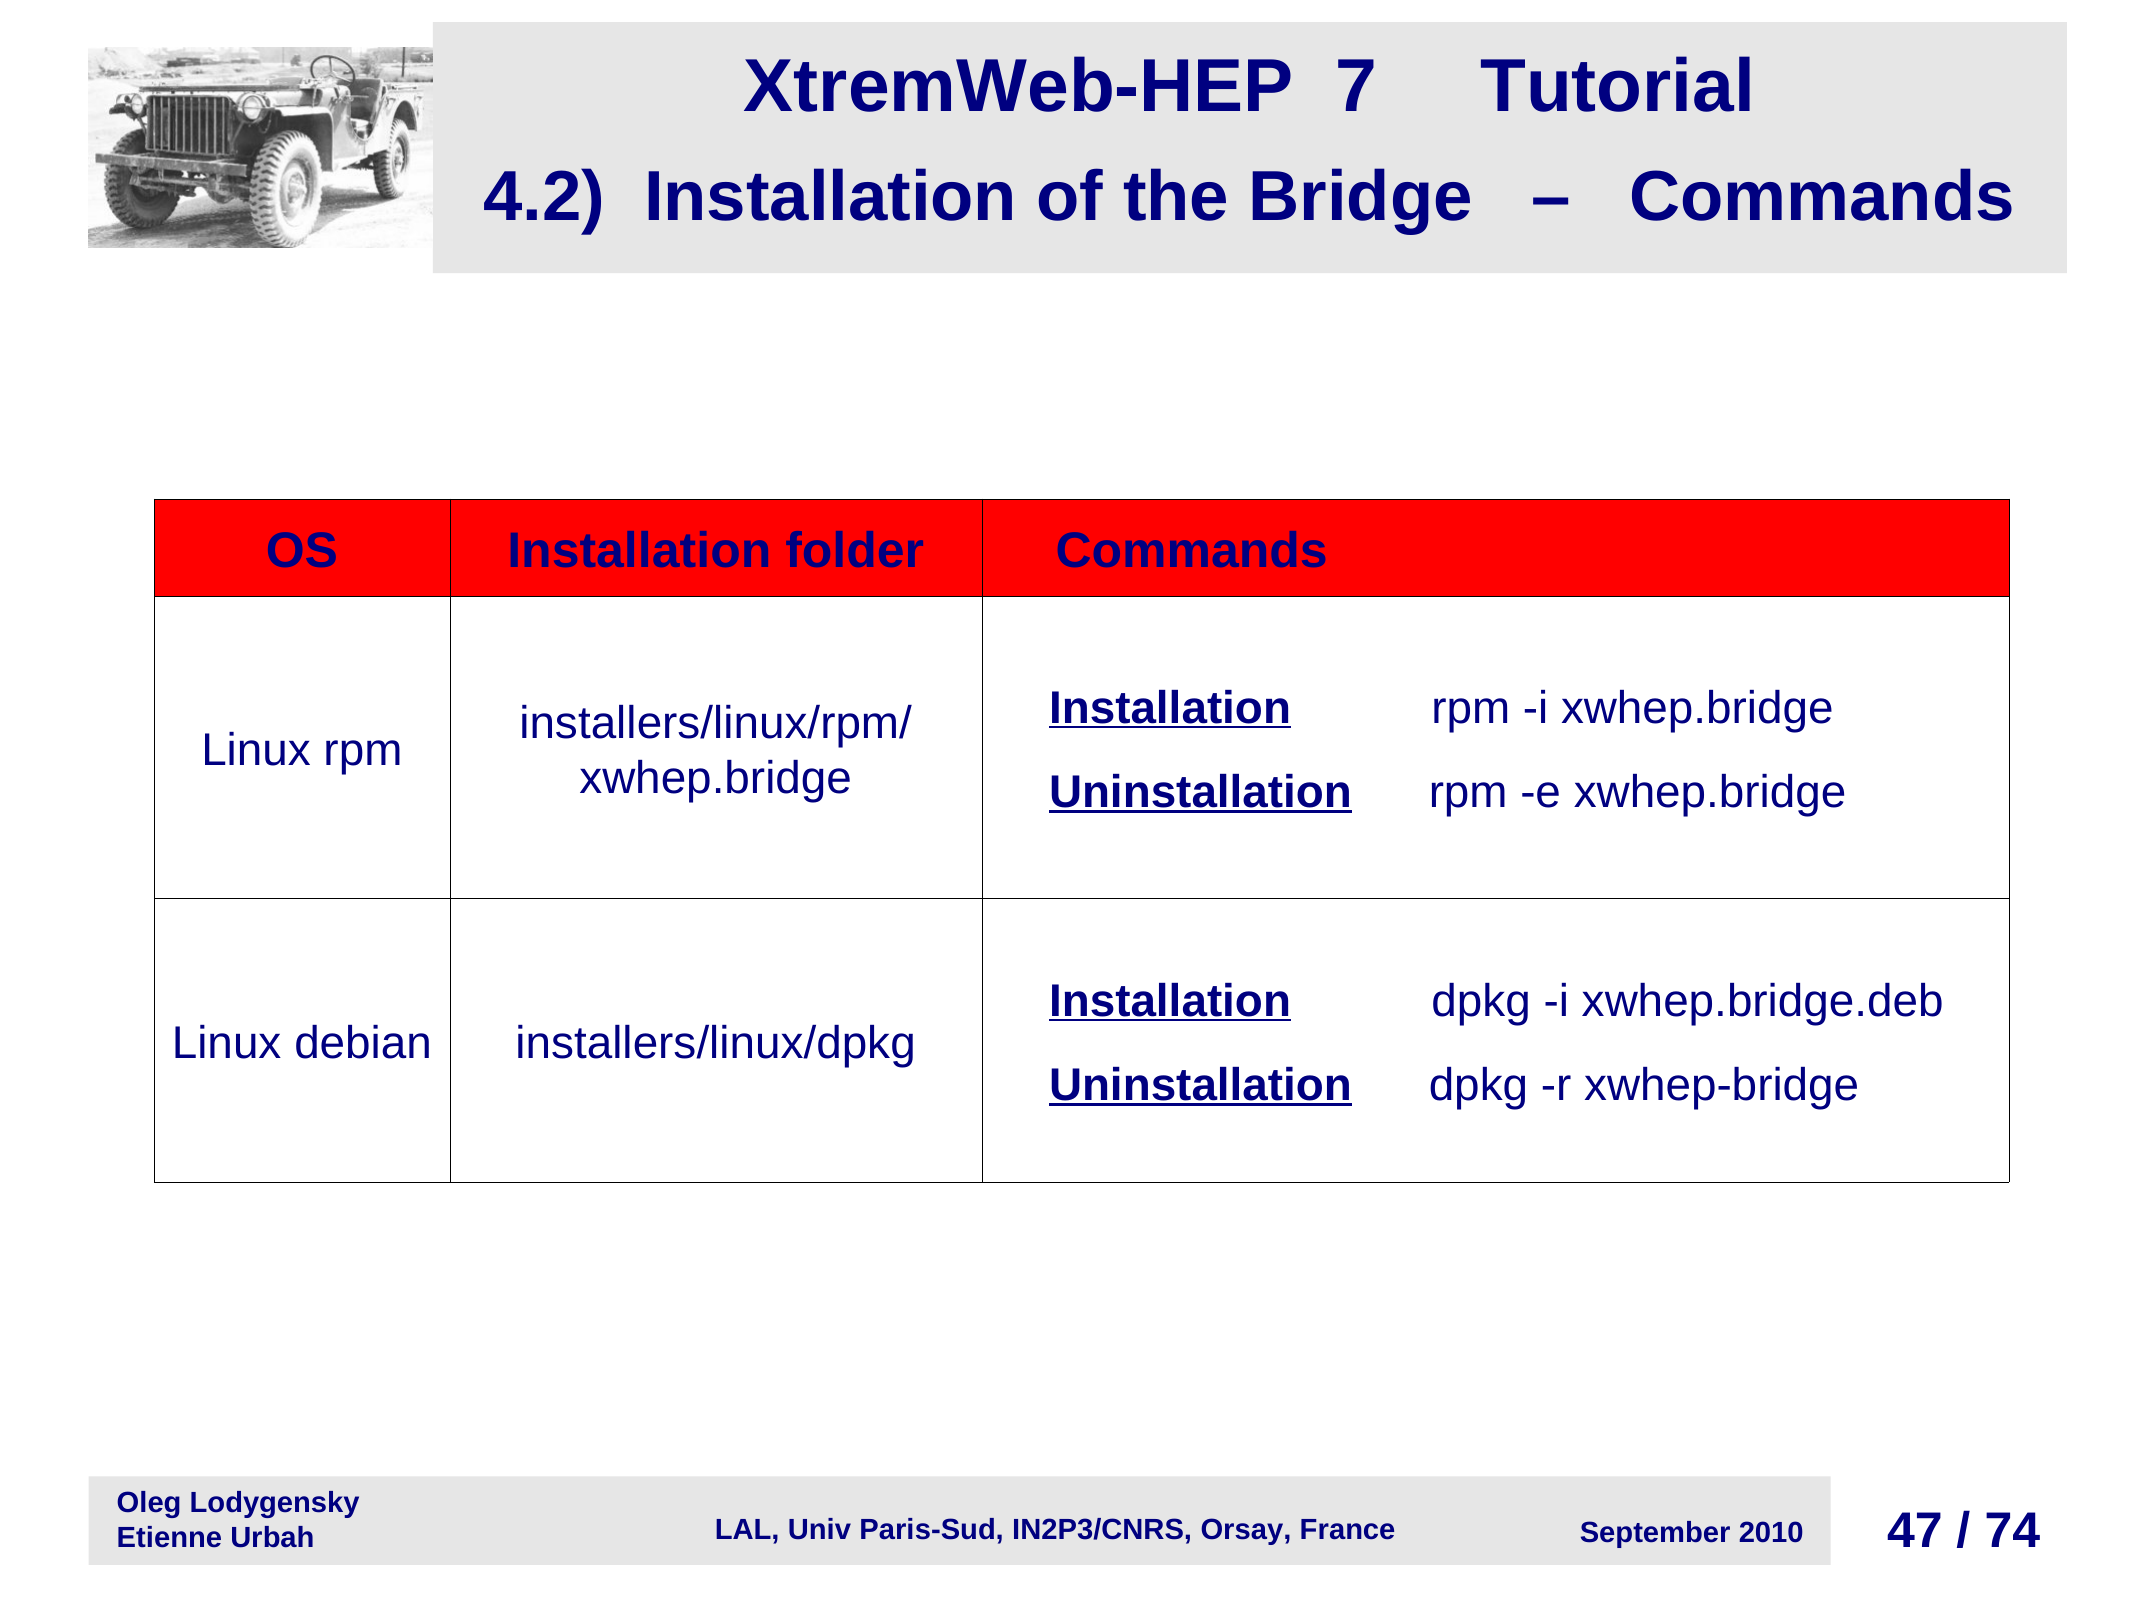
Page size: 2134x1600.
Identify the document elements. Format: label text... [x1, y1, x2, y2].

table_cell installers/linux/rpm/ xwhep.bridge [451, 597, 982, 898]
table_cell installers/linux/dpkg [451, 899, 982, 1182]
table_cell Linux debian [155, 899, 450, 1182]
title 4.2) Installation of the Bridge – Commands [442, 118, 2067, 266]
table_header OS [155, 500, 450, 596]
table_cell Linux rpm [155, 597, 450, 898]
table_cell Installation dpkg -i xwhep.bridge.deb Uninstallation dpkg -r xwhep-bridge [983, 899, 2009, 1182]
table_cell Installation rpm -i xwhep.bridge Uninstallation rpm -e xwhep.bridge [983, 597, 2009, 898]
picture [88, 47, 433, 248]
table_header Installation folder [451, 500, 982, 596]
table_header Commands [983, 500, 2009, 596]
